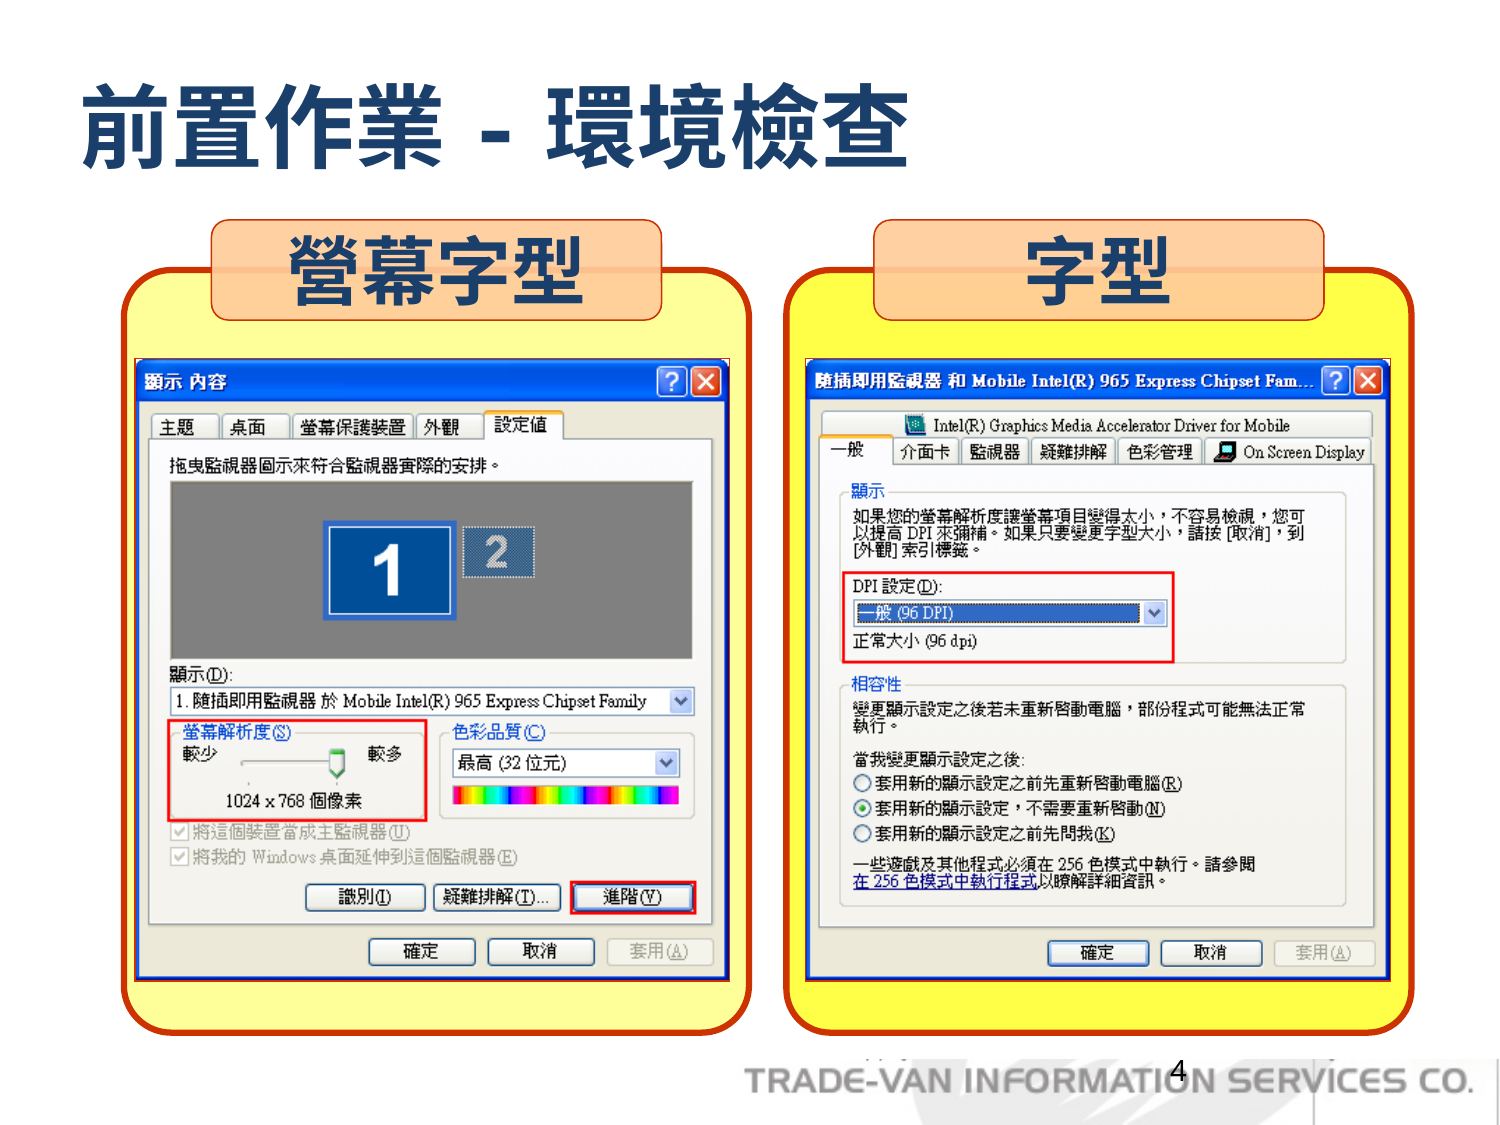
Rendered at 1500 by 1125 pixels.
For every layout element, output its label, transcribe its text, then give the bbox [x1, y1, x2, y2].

text_box 營幕字型 [211, 219, 662, 321]
text_box [0, 0, 1500, 1100]
text_box 前置作業-環境檢查 [65, 31, 1415, 219]
picture [135, 359, 729, 981]
text_box 文字 [123, 270, 749, 1033]
text_box 字型 [873, 219, 1325, 321]
picture [806, 359, 1390, 981]
text_box 文字 [786, 270, 1412, 1033]
